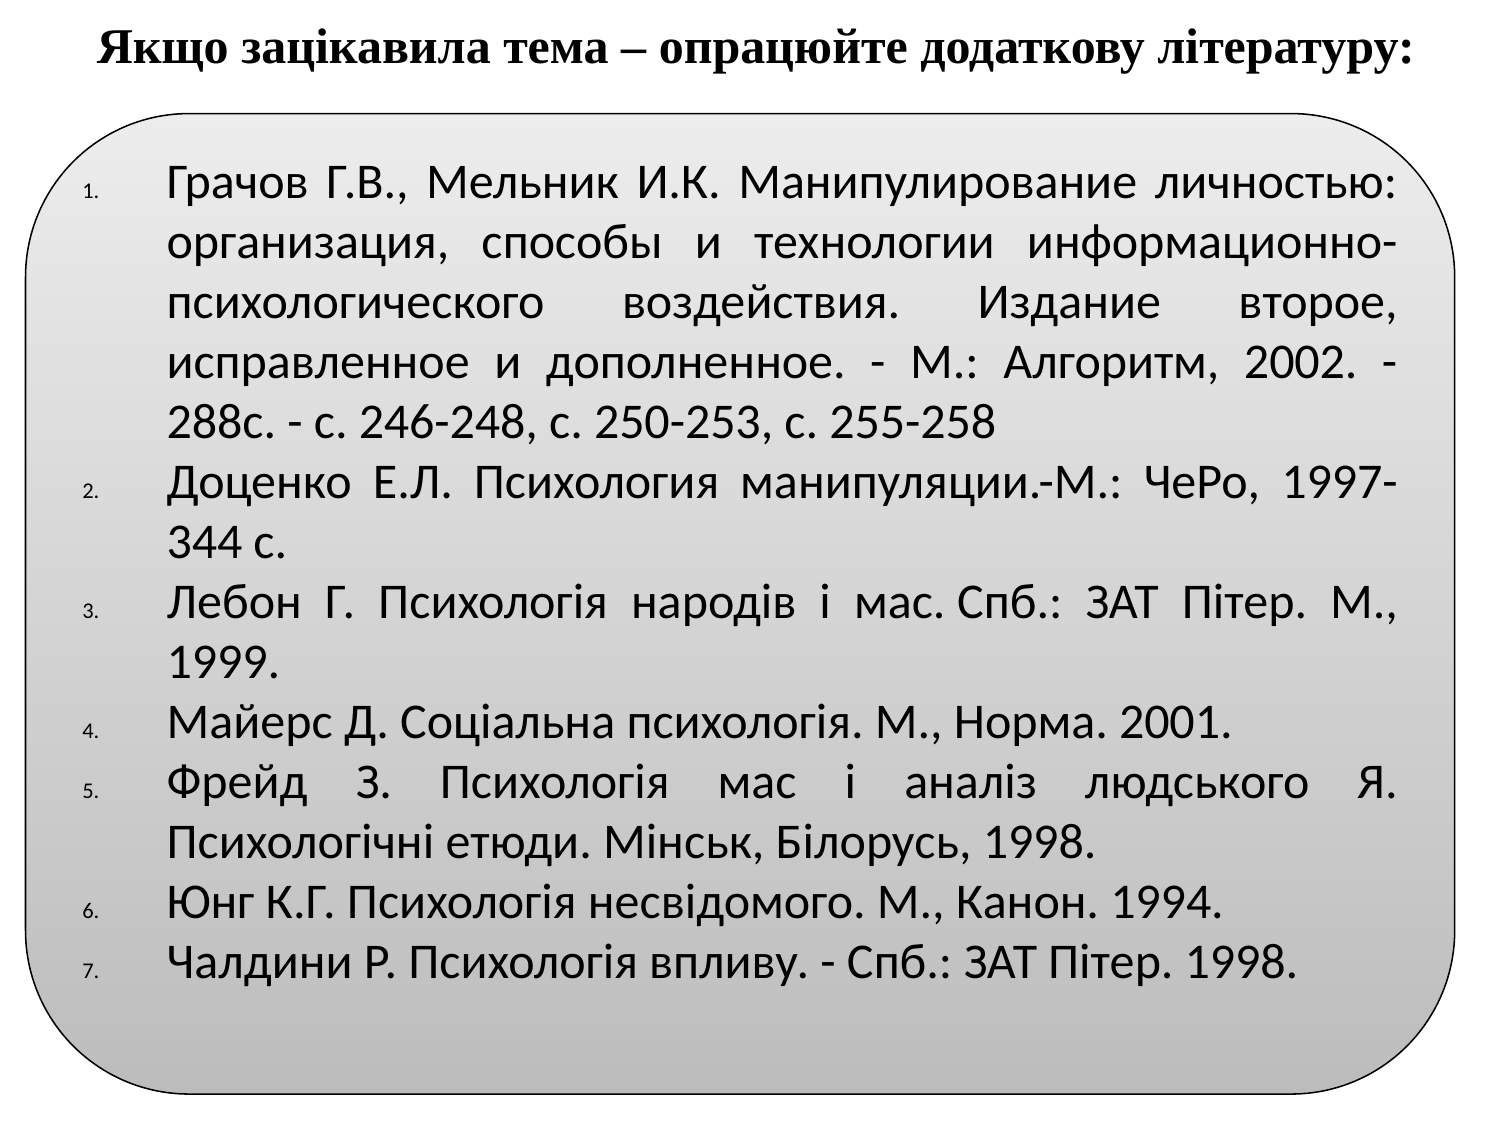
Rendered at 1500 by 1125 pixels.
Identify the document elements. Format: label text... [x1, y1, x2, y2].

title Якщо зацікавила тема – опрацюйте додаткову літературу: [41, 6, 1471, 209]
text_box Грачов Г.В., Мельник И.К. Манипулирование личностью: организация, способы и технологии информационно-психологического воздействия. Издание второе, исправленное и дополненное. - М.: Алгоритм, 2002. - 288с. - с. 246-248, с. 250-253, с. 255-258 Доценко Е.Л. Психология манипуляции.-М.: ЧеРо, 1997-344 с. Лебон Г. Психологія народів і мас. Спб.: ЗАТ Пітер. М., 1999. Майерс Д. Соціальна психологія. М., Норма. 2001. Фрейд З. Психологія мас і аналіз людського Я. Психологічні етюди. Мінськ, Білорусь, 1998. Юнг К.Г. Психологія несвідомого. М., Канон. 1994. Чалдини Р. Психологія впливу. - Спб.: ЗАТ Пітер. 1998. [25, 207, 1455, 1095]
